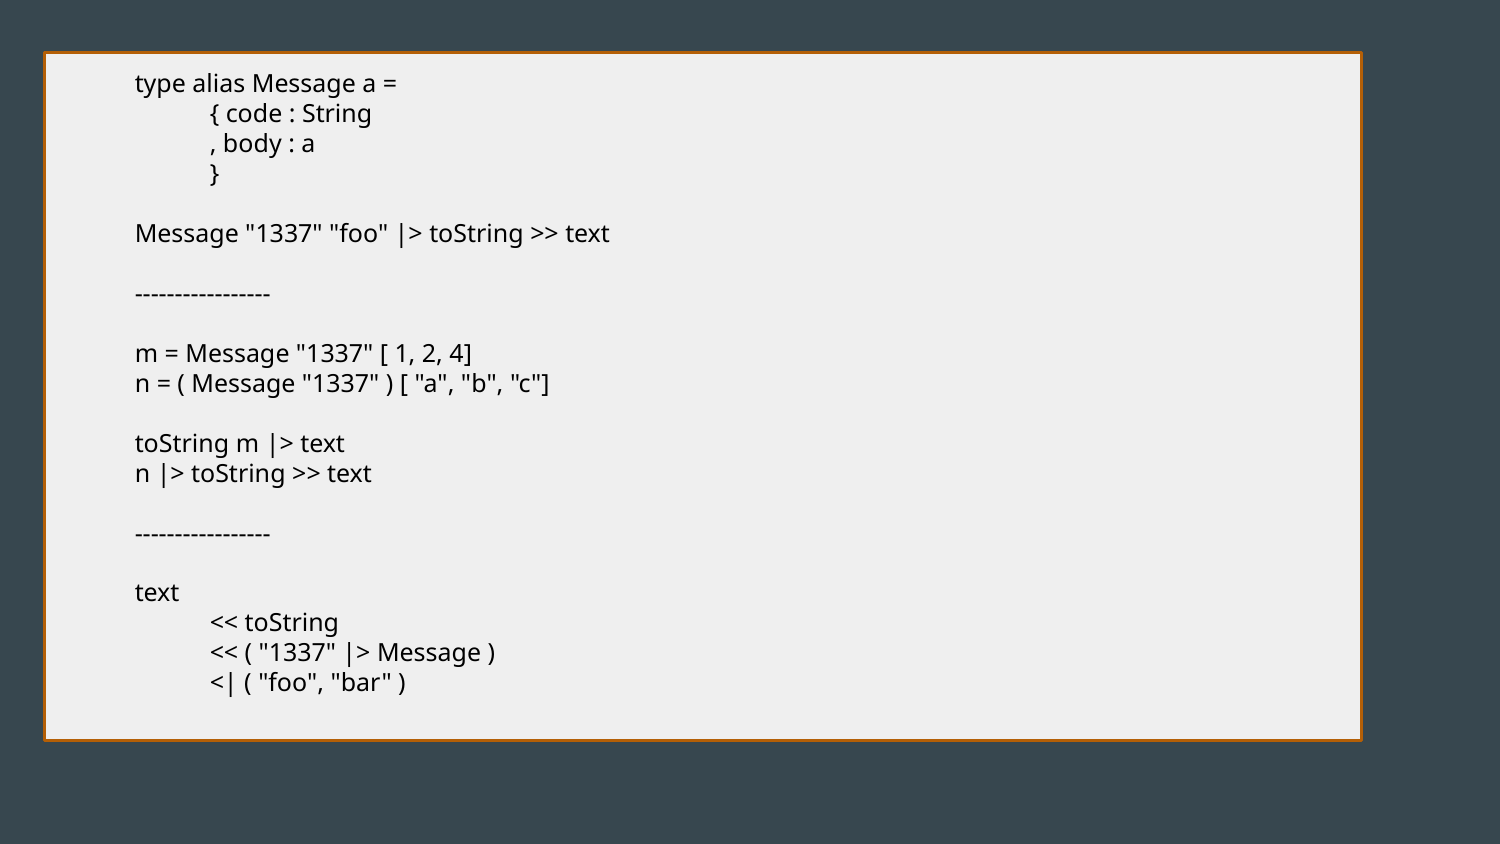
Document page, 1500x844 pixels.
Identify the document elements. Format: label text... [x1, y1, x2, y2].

text_box type alias Message a = { code : String , body : a } Message "1337" "foo" |> toString >> text ----------------- m = Message "1337" [ 1, 2, 4] n = ( Message "1337" ) [ "a", "b", "c"] toString m |> text n |> toString >> text ----------------- text << toString << ( "1337" |> Message ) <| ( "foo", "bar" ) [44, 52, 1362, 741]
